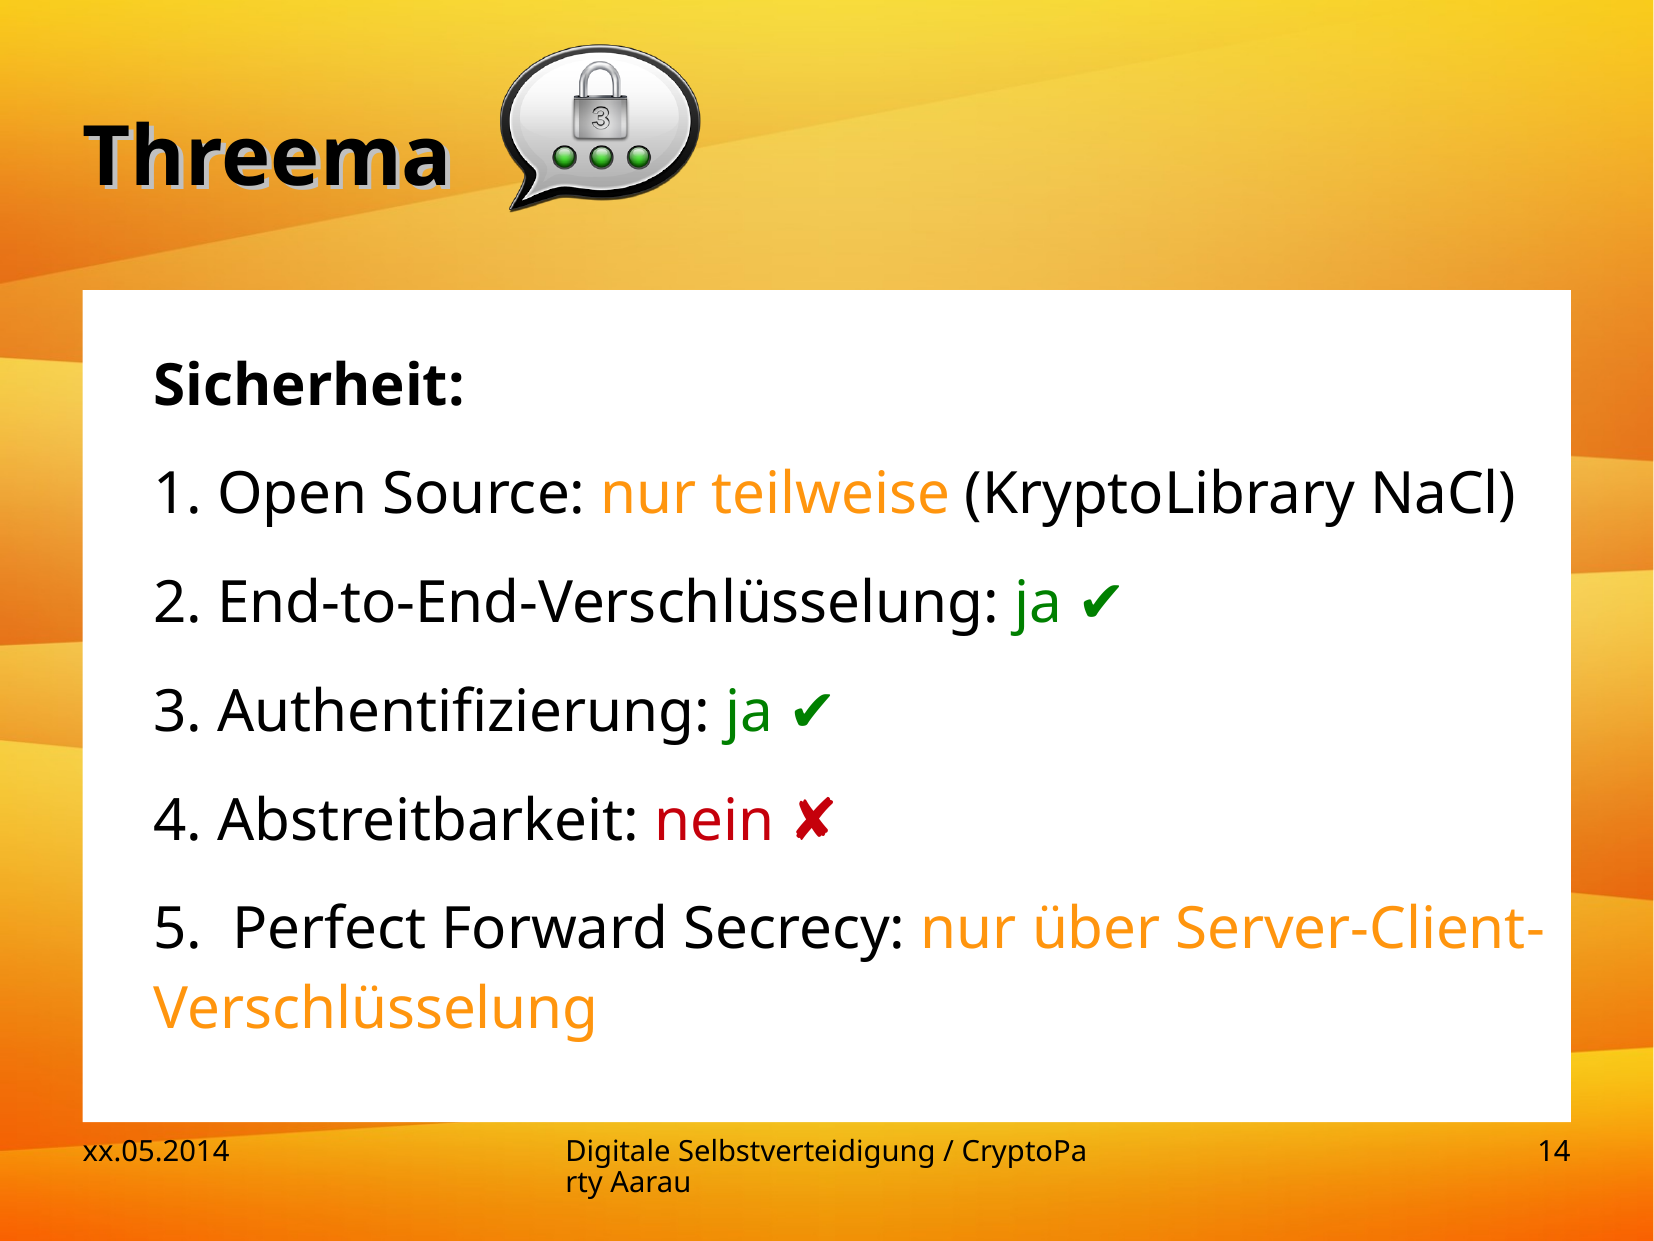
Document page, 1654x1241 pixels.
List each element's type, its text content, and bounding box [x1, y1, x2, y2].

title Threema [82, 49, 1571, 257]
picture [0, 0, 1654, 1241]
list Sicherheit: 1. Open Source: nur teilweise (KryptoLibrary NaCl) 2. End-to-End-Verschlüsselung: ja ✔ 3. Authentifizierung: ja ✔ 4. Abstreitbarkeit: nein ✘ 5. Perfect Forward Secrecy: nur über Server-Client-Verschlüsselung [82, 290, 1571, 1123]
